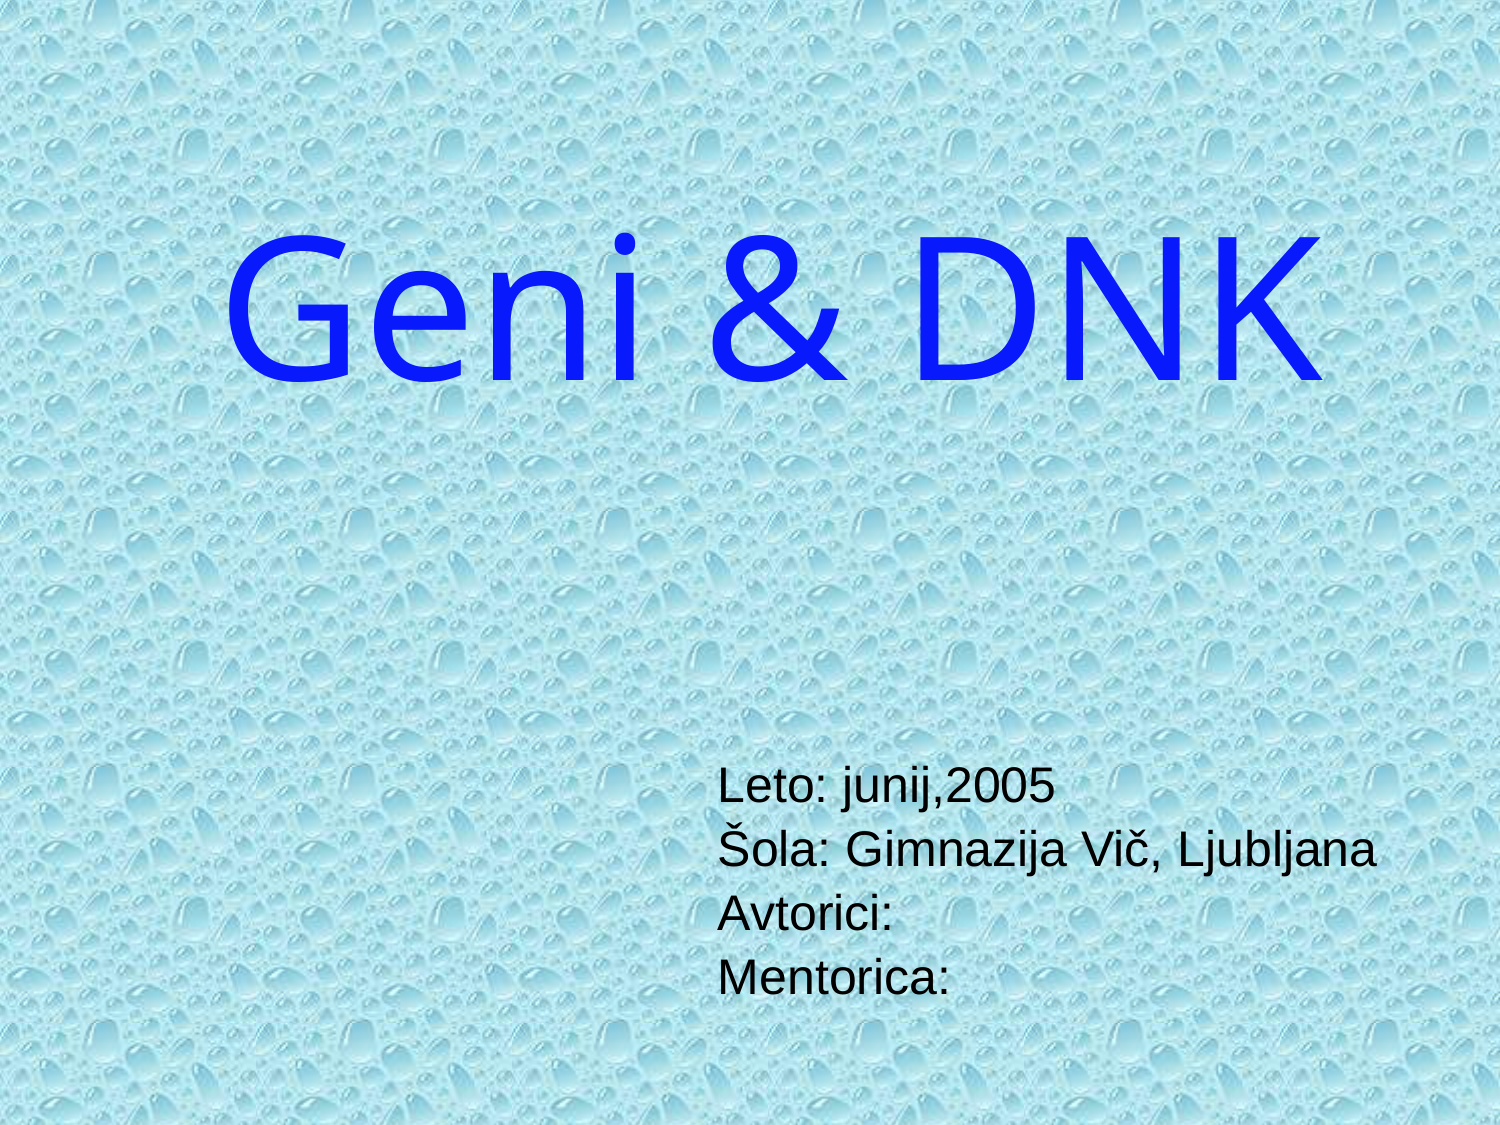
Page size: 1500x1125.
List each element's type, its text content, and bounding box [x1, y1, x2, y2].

picture [0, 0, 1500, 1125]
text_box Geni & DNK [41, 172, 1500, 811]
subtitle Leto: junij,2005 Šola: Gimnazija Vič, Ljubljana Avtorici: Mentorica: [702, 811, 1441, 1039]
